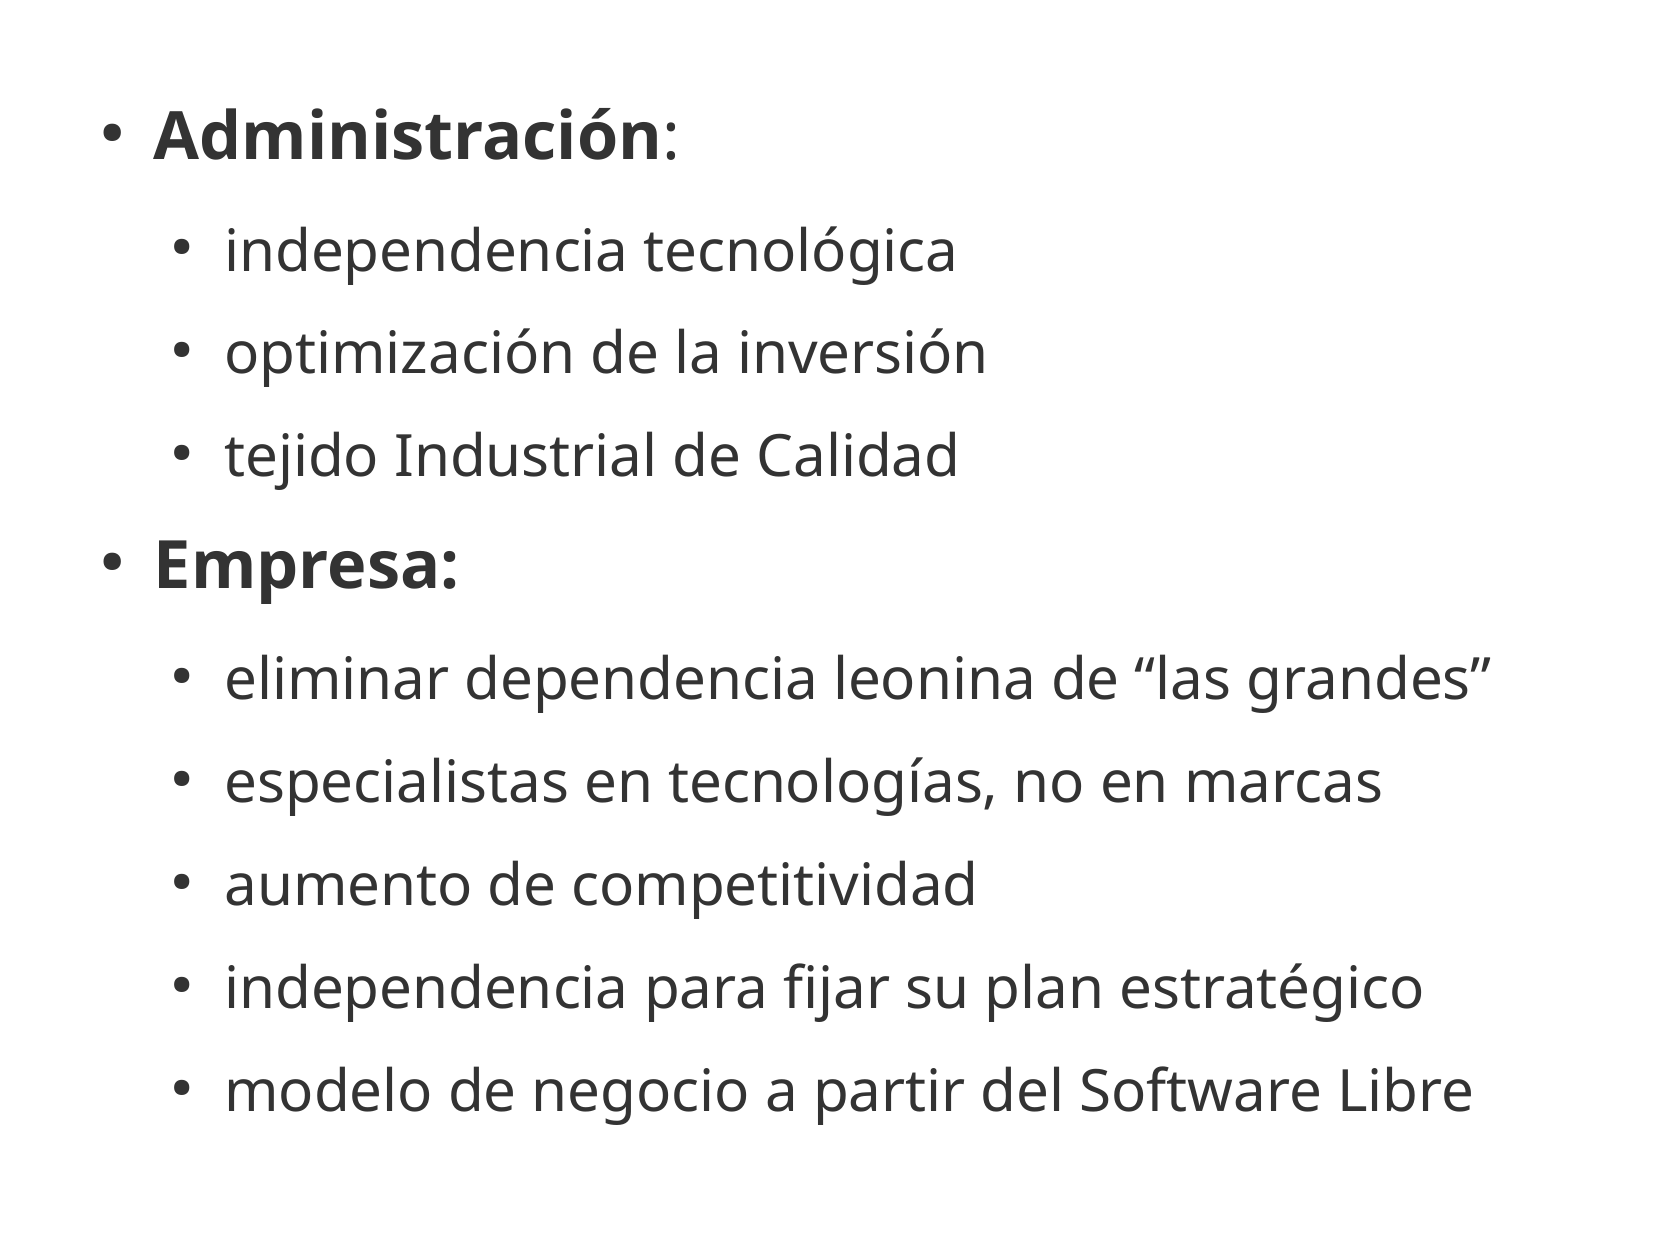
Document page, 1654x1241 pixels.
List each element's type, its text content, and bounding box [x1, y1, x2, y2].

list Administración: independencia tecnológica optimización de la inversión tejido Industrial de Calidad Empresa: eliminar dependencia leonina de “las grandes” especialistas en tecnologías, no en marcas aumento de competitividad independencia para fijar su plan estratégico modelo de negocio a partir del Software Libre [82, 88, 1571, 1152]
